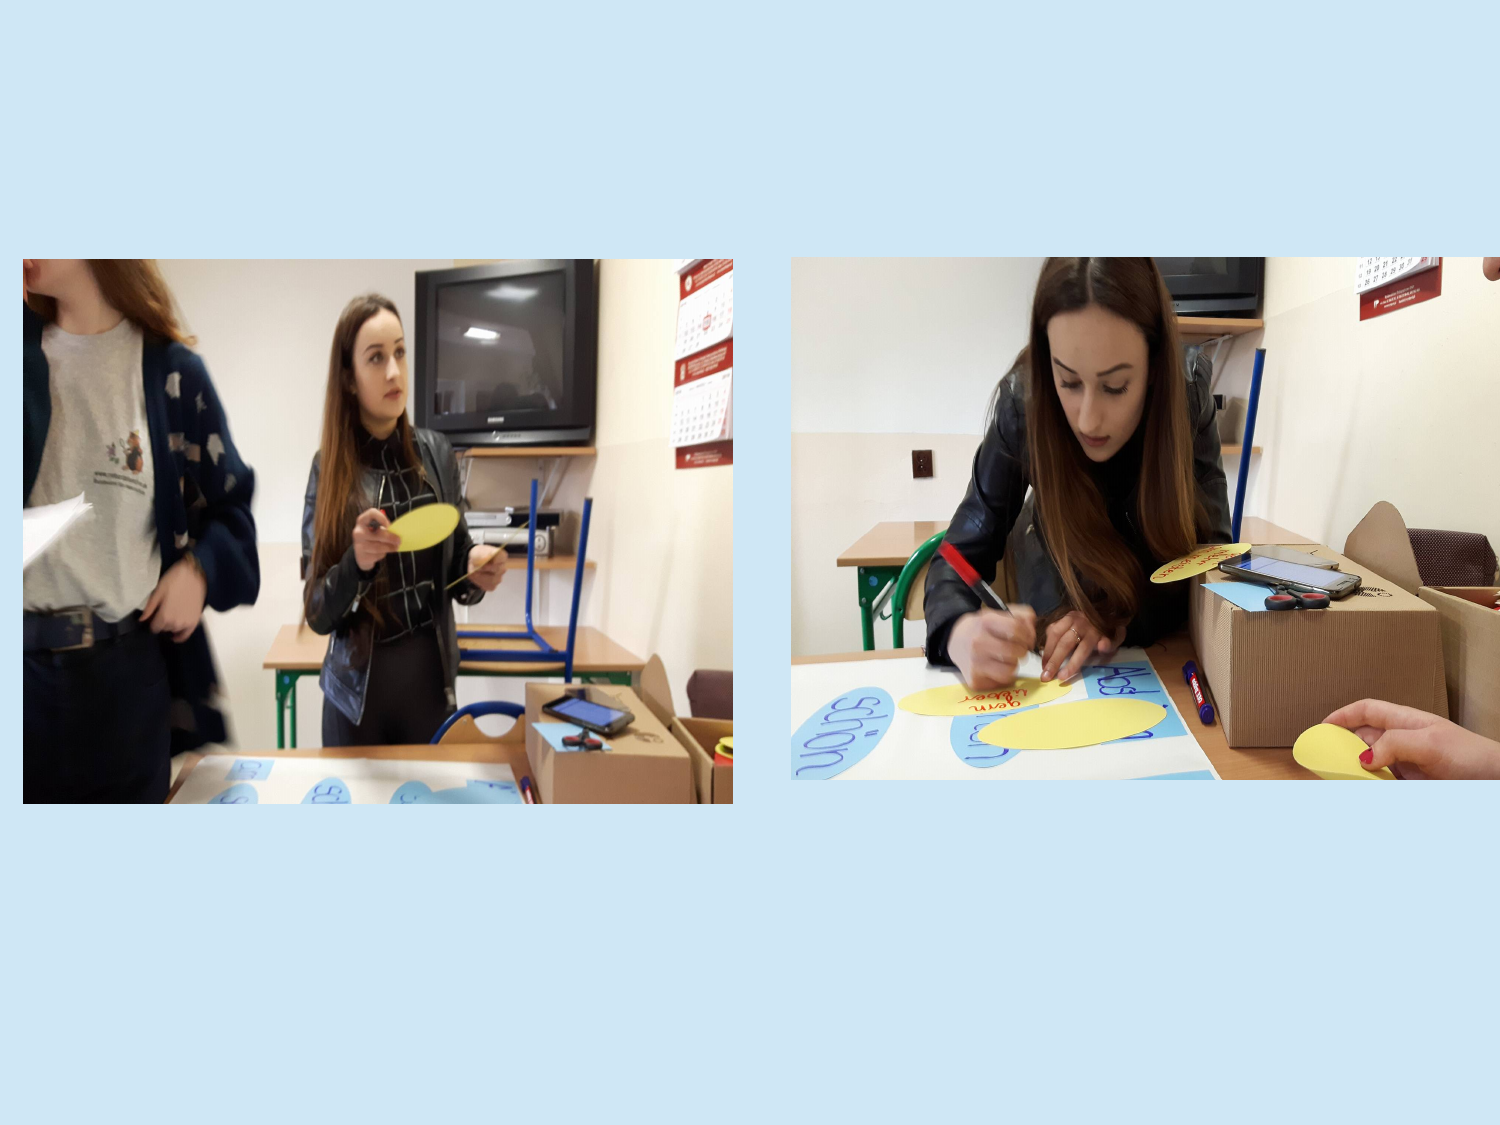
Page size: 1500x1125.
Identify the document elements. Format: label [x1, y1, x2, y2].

picture [23, 259, 733, 804]
picture [791, 257, 1500, 780]
